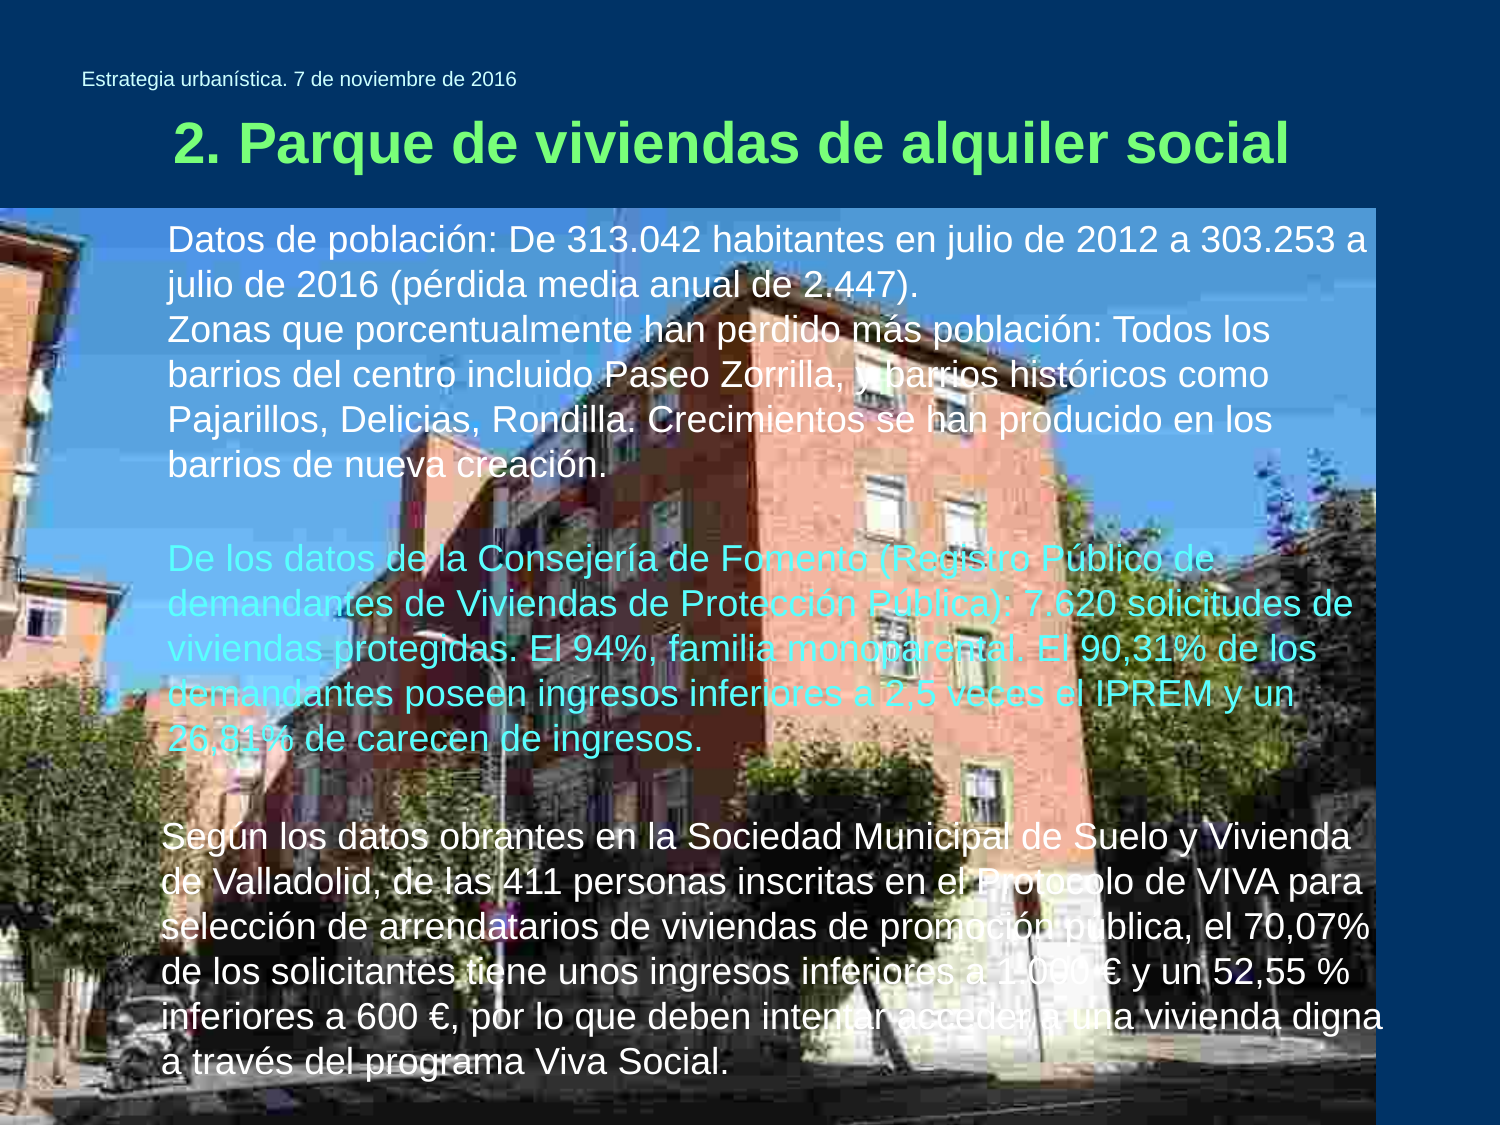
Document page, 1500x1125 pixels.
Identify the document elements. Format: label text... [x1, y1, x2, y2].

text_box De los datos de la Consejería de Fomento (Registro Público de demandantes de Viviendas de Protección Pública): 7.620 solicitudes de viviendas protegidas. El 94%, familia monoparental. El 90,31% de los demandantes poseen ingresos inferiores a 2,5 veces el IPREM y un 26,81% de carecen de ingresos. [152, 527, 1424, 767]
text_box Datos de población: De 313.042 habitantes en julio de 2012 a 303.253 a julio de 2016 (pérdida media anual de 2.447). Zonas que porcentualmente han perdido más población: Todos los barrios del centro incluido Paseo Zorrilla, y barrios históricos como Pajarillos, Delicias, Rondilla. Crecimientos se han producido en los barrios de nueva creación. [152, 208, 1400, 493]
text_box Según los datos obrantes en la Sociedad Municipal de Suelo y Vivienda de Valladolid, de las 411 personas inscritas en el Protocolo de VIVA para selección de arrendatarios de viviendas de promoción pública, el 70,07% de los solicitantes tiene unos ingresos inferiores a 1.000 € y un 52,55 % inferiores a 600 €, por lo que deben intentar acceder a una vivienda digna a través del programa Viva Social. [146, 804, 1400, 1090]
text_box Estrategia urbanística. 7 de noviembre de 2016 [66, 57, 532, 98]
picture [0, 208, 1376, 1125]
text_box 2. Parque de viviendas de alquiler social [158, 98, 1323, 183]
